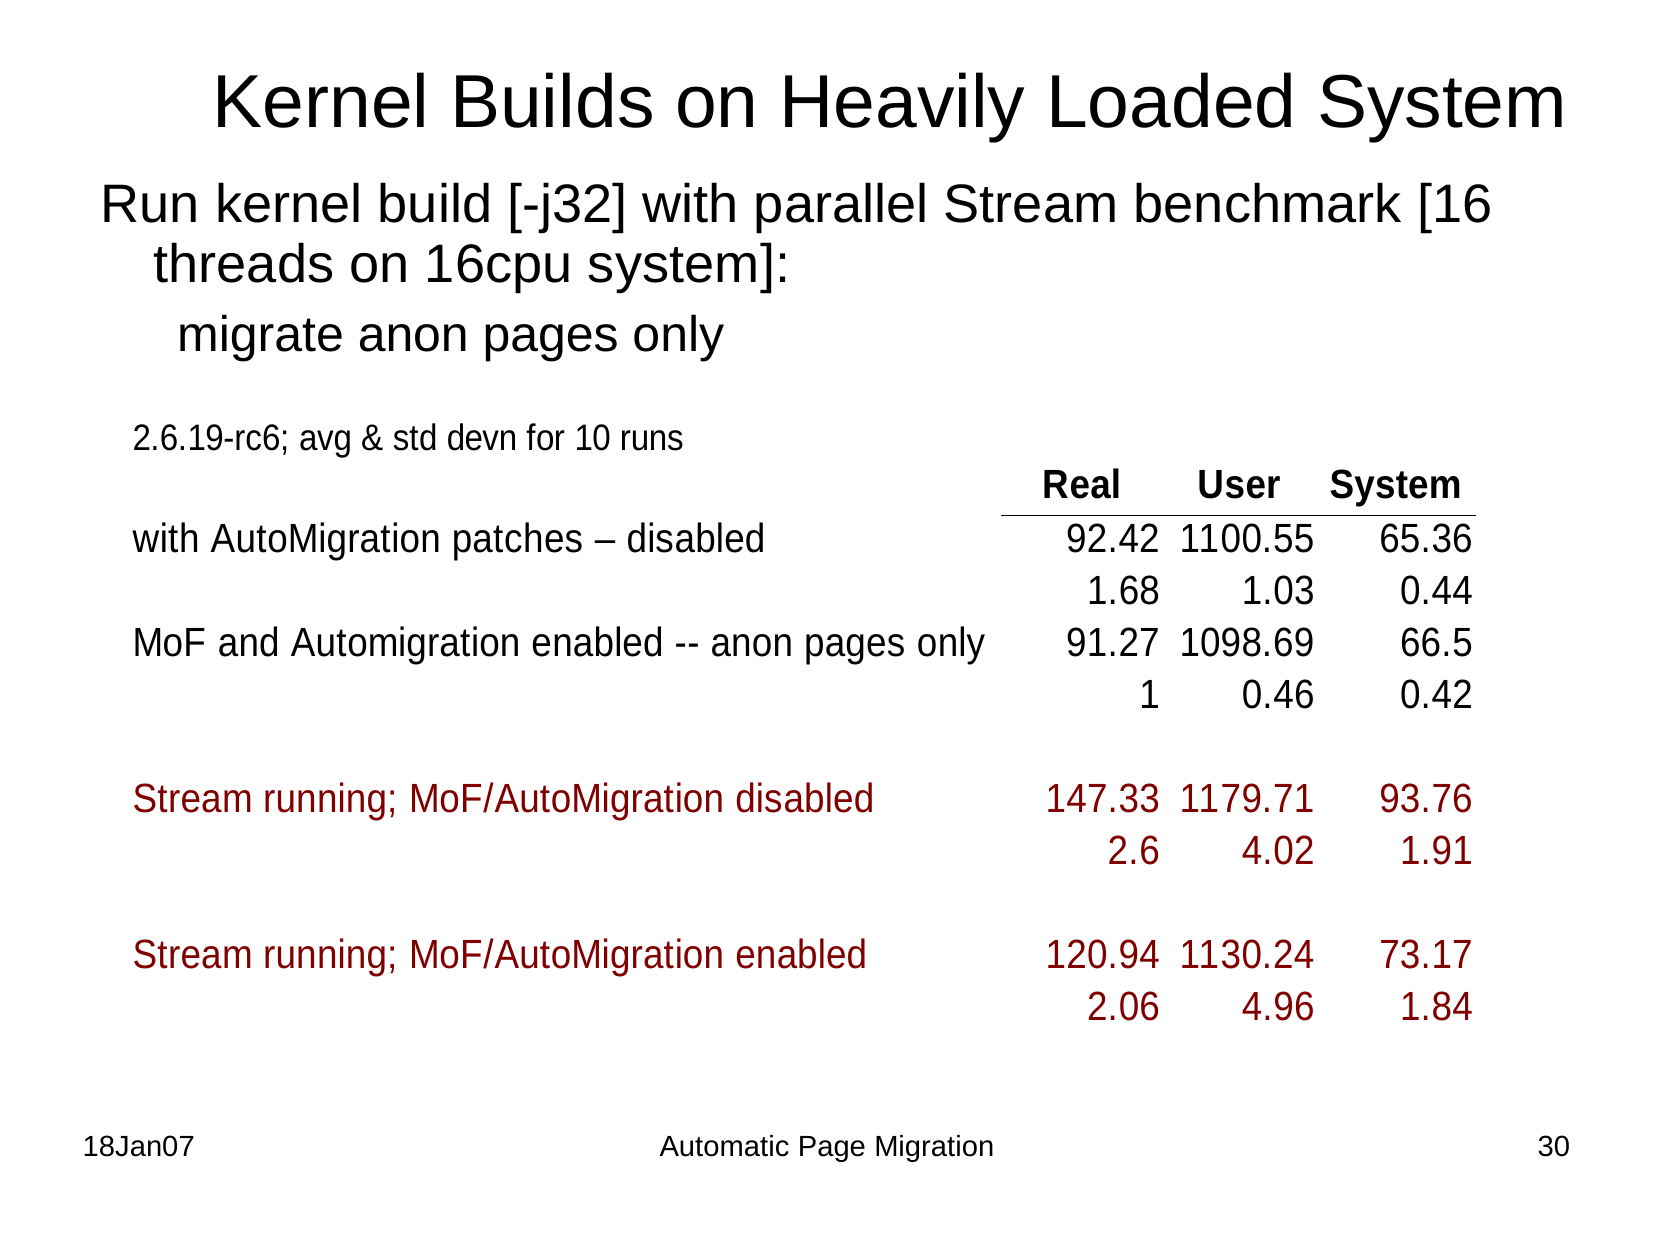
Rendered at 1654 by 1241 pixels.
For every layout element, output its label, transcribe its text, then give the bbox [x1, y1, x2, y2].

list Run kernel build [-j32] with parallel Stream benchmark [16 threads on 16cpu system]: migrate anon pages only [82, 173, 1571, 1109]
title Kernel Builds on Heavily Loaded System [80, 45, 1569, 159]
chart [130, 409, 1595, 1146]
